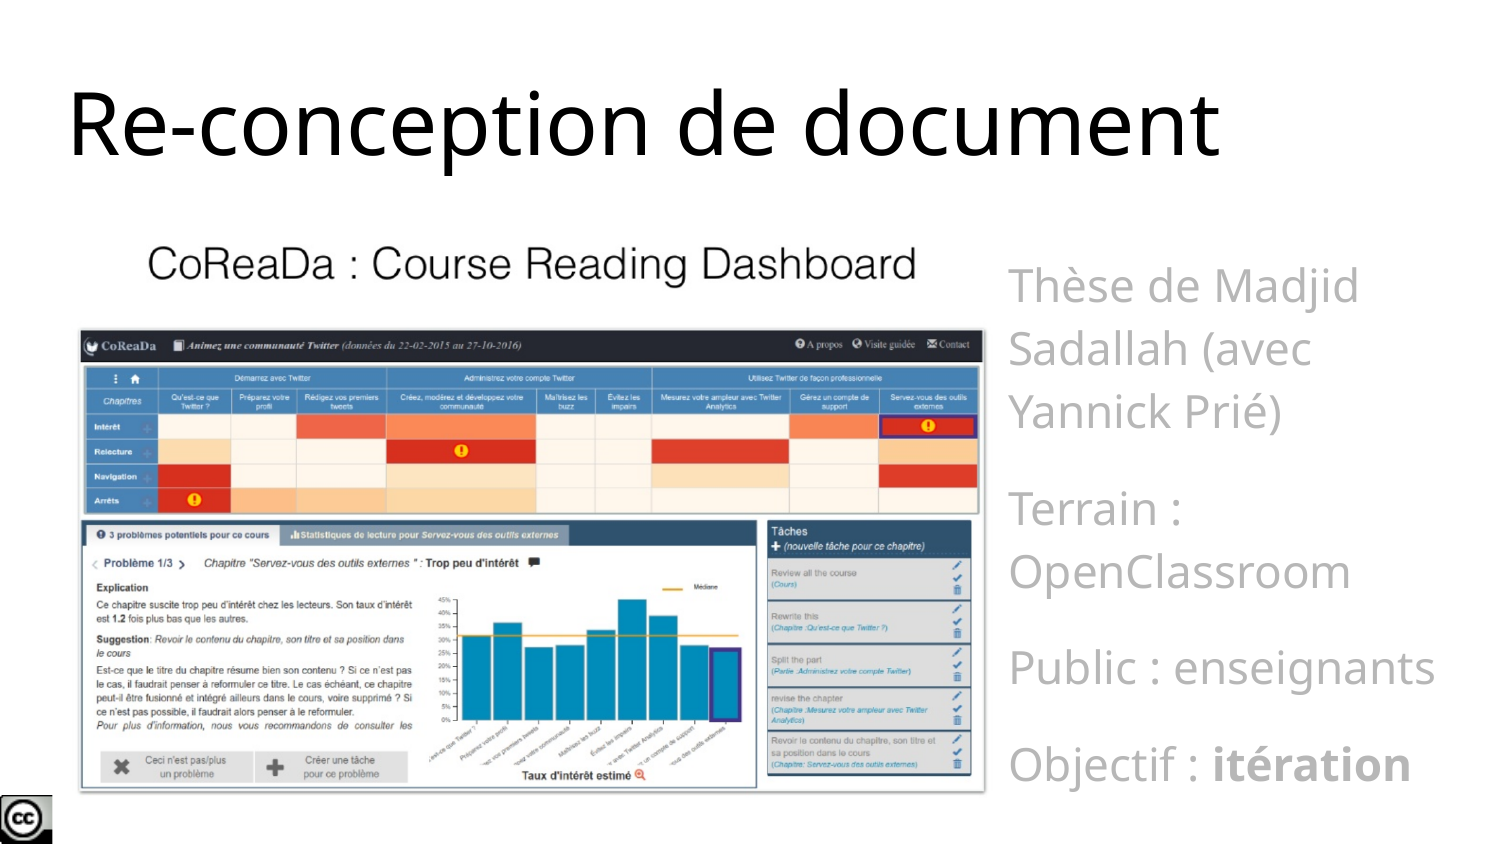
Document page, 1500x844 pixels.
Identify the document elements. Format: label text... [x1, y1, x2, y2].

title Re-conception de document [51, 51, 1449, 189]
picture [0, 176, 999, 844]
text_box Thèse de Madjid Sadallah (avec Yannick Prié) Terrain : OpenClassroom Public : enseignants Objectif : itération [993, 233, 1486, 726]
